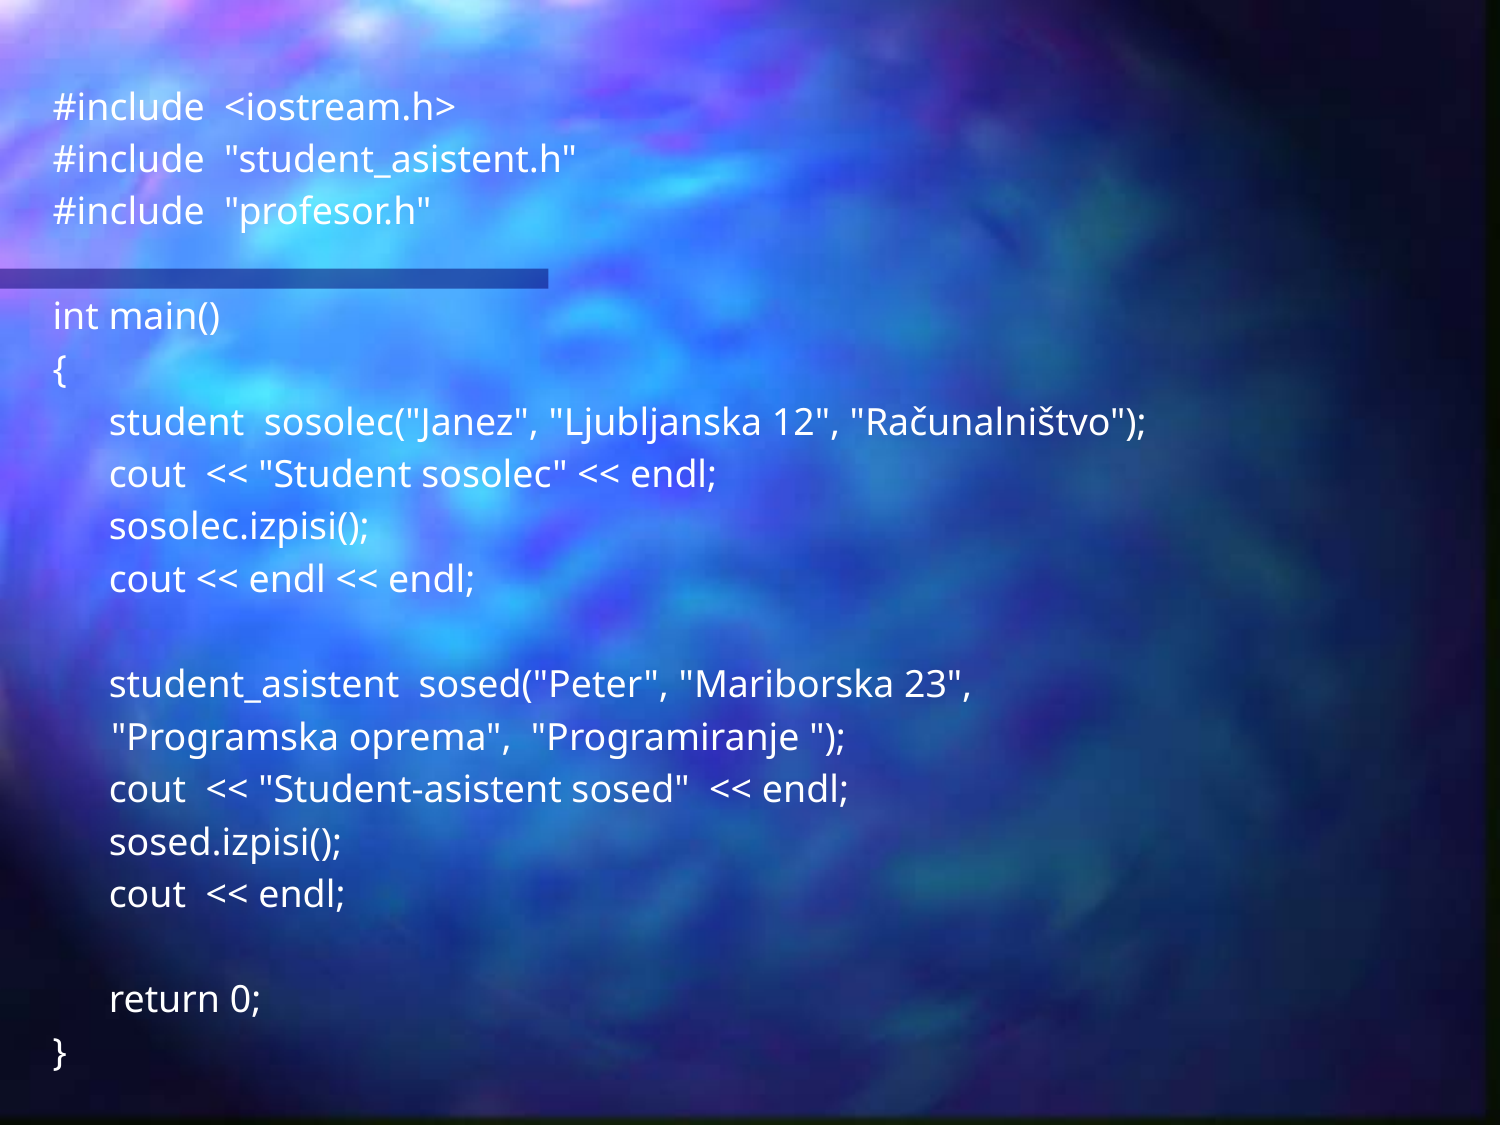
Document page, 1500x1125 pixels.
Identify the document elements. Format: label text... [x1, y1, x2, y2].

picture [0, 0, 1500, 1125]
picture [234, 1000, 245, 1010]
picture [164, 1000, 175, 1010]
list #include <iostream.h> #include "student_asistent.h" #include "profesor.h" int main() { student sosolec("Janez", "Ljubljanska 12", "Računalništvo"); cout << "Student sosolec" << endl; sosolec.izpisi(); cout << endl << endl; student_asistent sosed("Peter", "Mariborska 23", "Programska oprema", "Programiranje "); cout << "Student-asistent sosed" << endl; sosed.izpisi(); cout << endl; return 0; } [37, 75, 1388, 1000]
